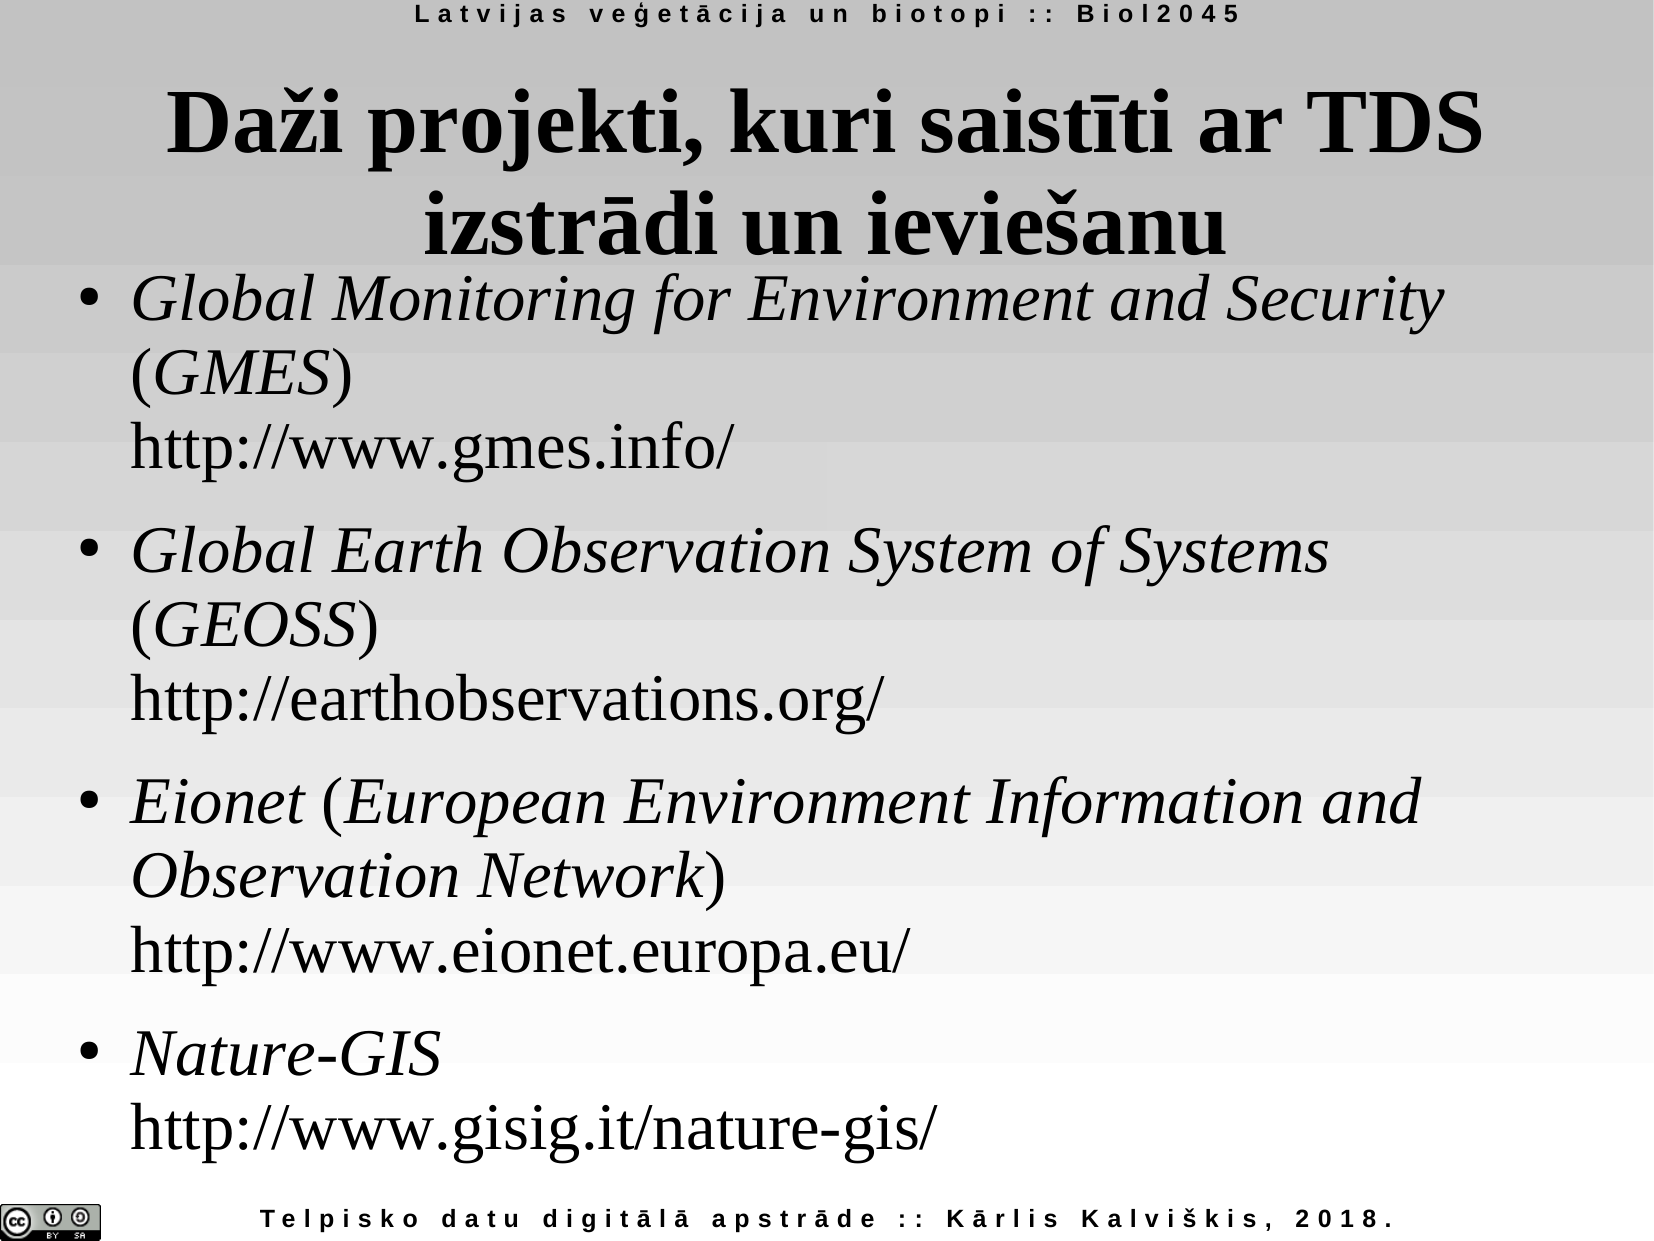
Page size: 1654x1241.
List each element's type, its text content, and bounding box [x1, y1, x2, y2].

picture [0, 0, 1654, 1241]
title Daži projekti, kuri saistīti ar TDS izstrādi un ieviešanu [29, 49, 1625, 296]
list Global Monitoring for Environment and Security (GMES) http://www.gmes.info/ Global Earth Observation System of Systems (GEOSS) http://earthobservations.org/ Eionet (European Environment Information and Observation Network) http://www.eionet.europa.eu/ Nature-GIS http://www.gisig.it/nature-gis/ [59, 261, 1596, 1175]
